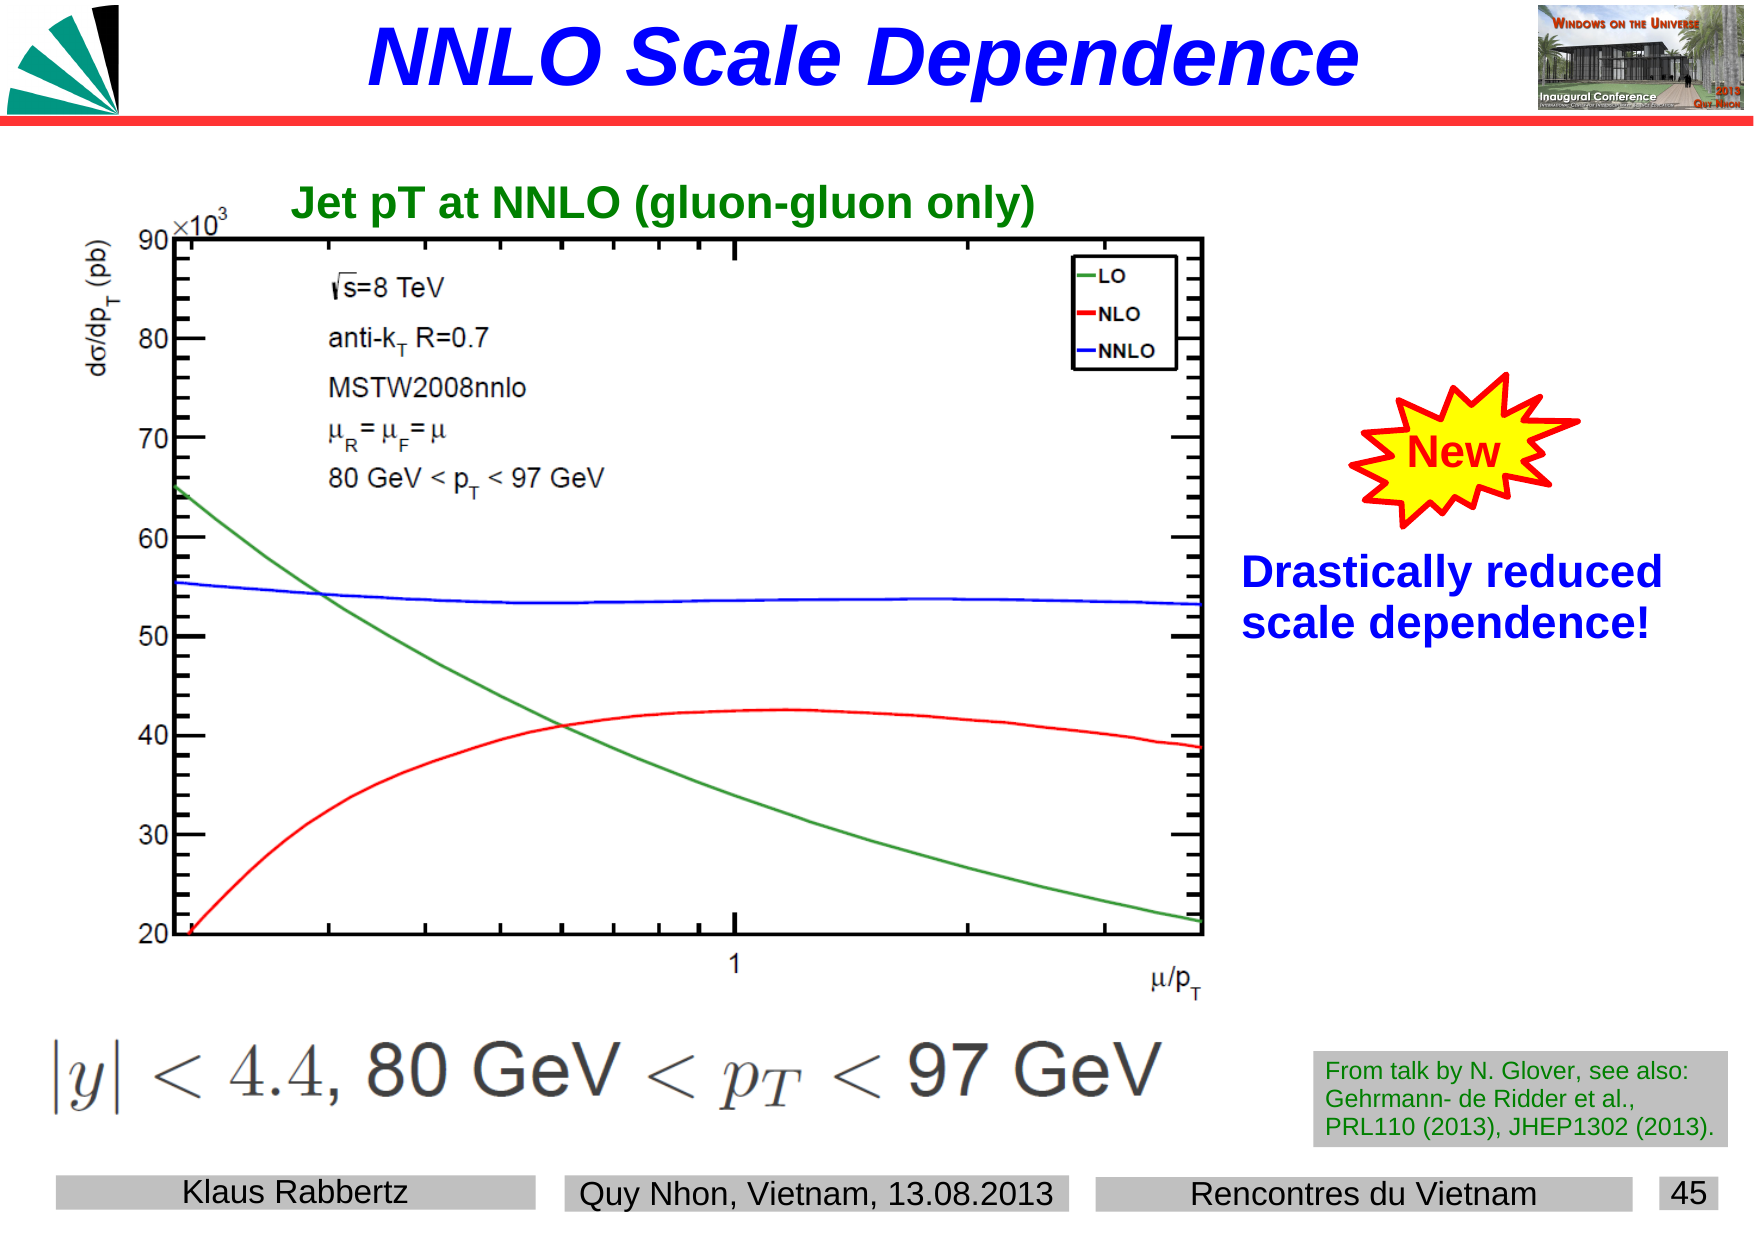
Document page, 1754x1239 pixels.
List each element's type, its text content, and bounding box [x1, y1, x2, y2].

picture [1606, 5, 1744, 110]
text_box Jet pT at NNLO (gluon-gluon only) [278, 171, 1049, 235]
text_box Drastically reduced scale dependence! [1229, 540, 1676, 655]
text_box From talk by N. Glover, see also: Gehrmann- de Ridder et al., PRL110 (2013), JHEP1302 (2013). [1313, 1051, 1728, 1148]
picture [29, 201, 1220, 1129]
text_box New [1351, 374, 1578, 527]
title NNLO Scale Dependence [123, 0, 1606, 114]
picture [7, 5, 119, 116]
